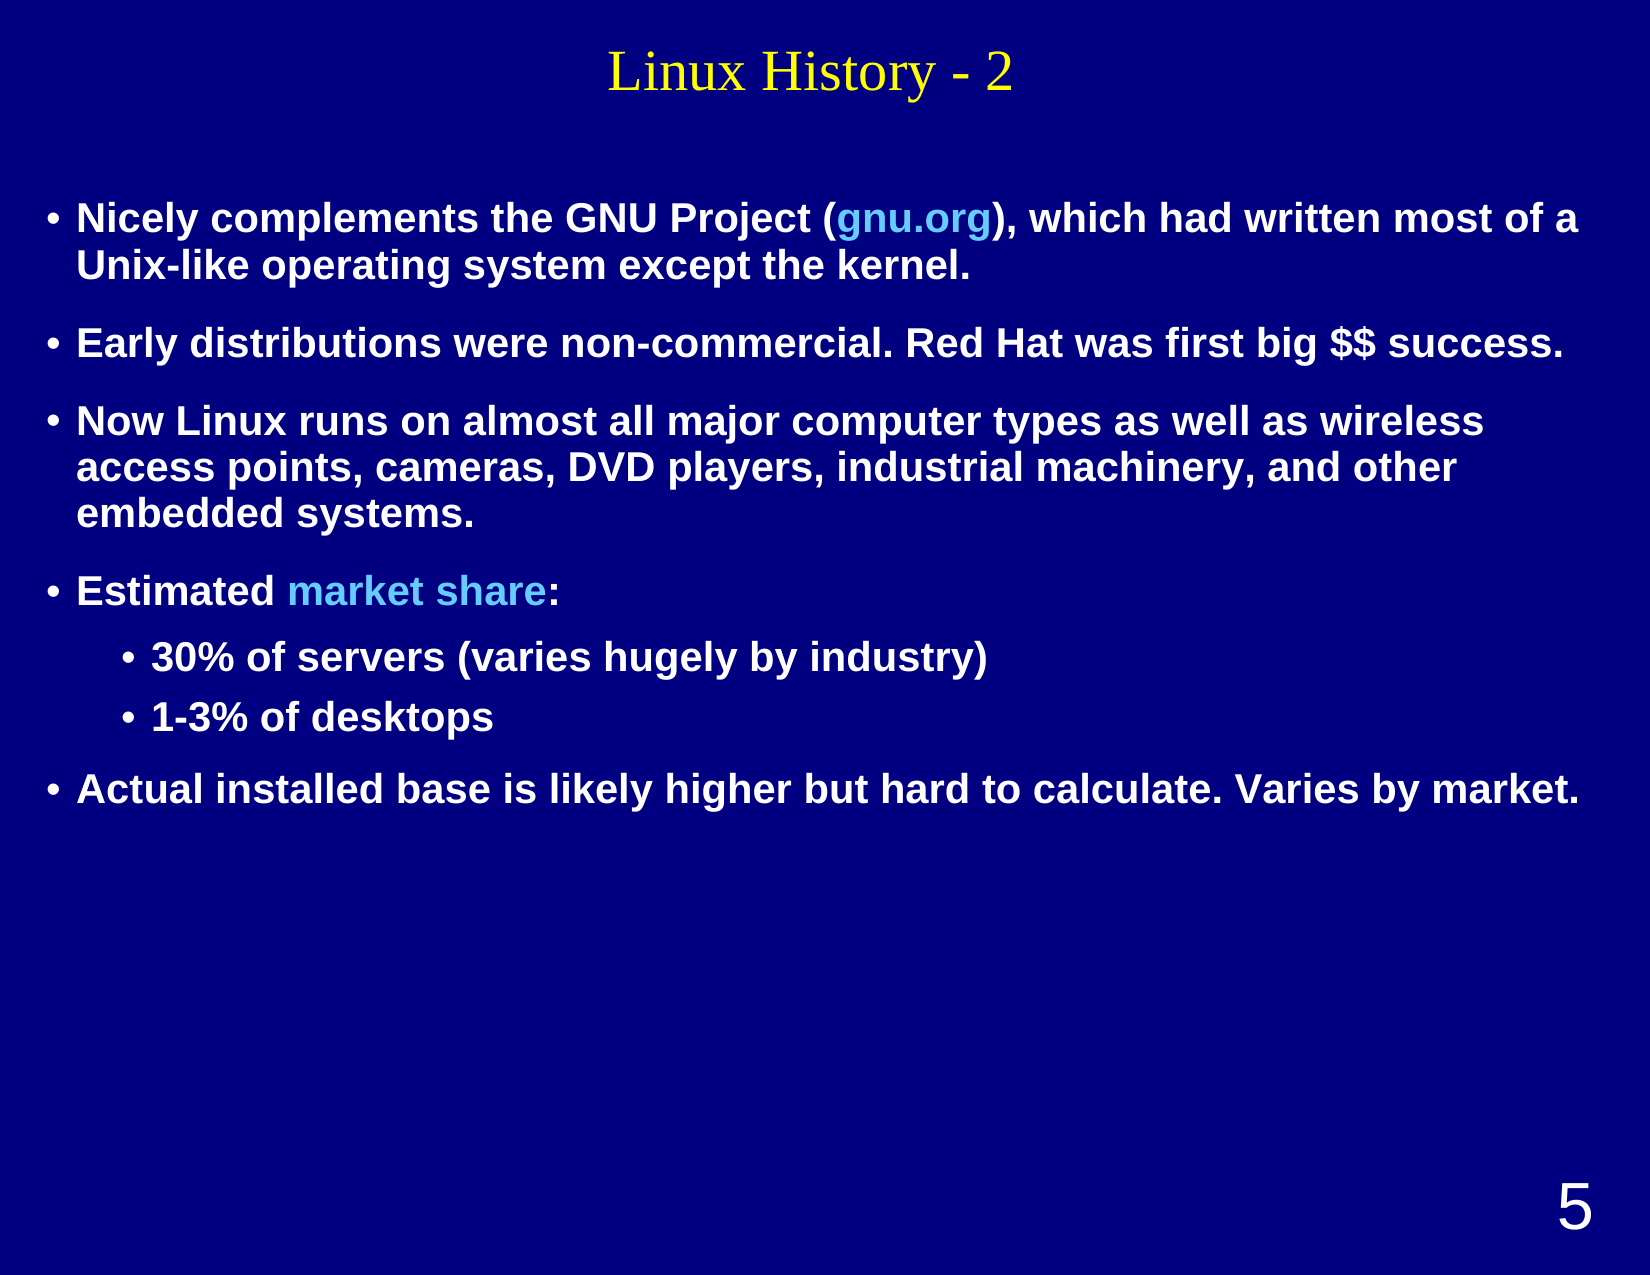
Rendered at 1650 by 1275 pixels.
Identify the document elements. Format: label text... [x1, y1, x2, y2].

title Linux History - 2 [109, 20, 1513, 122]
list Nicely complements the GNU Project (gnu.org), which had written most of a Unix-like operating system except the kernel. Early distributions were non-commercial. Red Hat was first big $$ success. Now Linux runs on almost all major computer types as well as wireless access points, cameras, DVD players, industrial machinery, and other embedded systems. Estimated market share: 30% of servers (varies hugely by industry) 1-3% of desktops Actual installed base is likely higher but hard to calculate. Varies by market. [31, 187, 1613, 1101]
